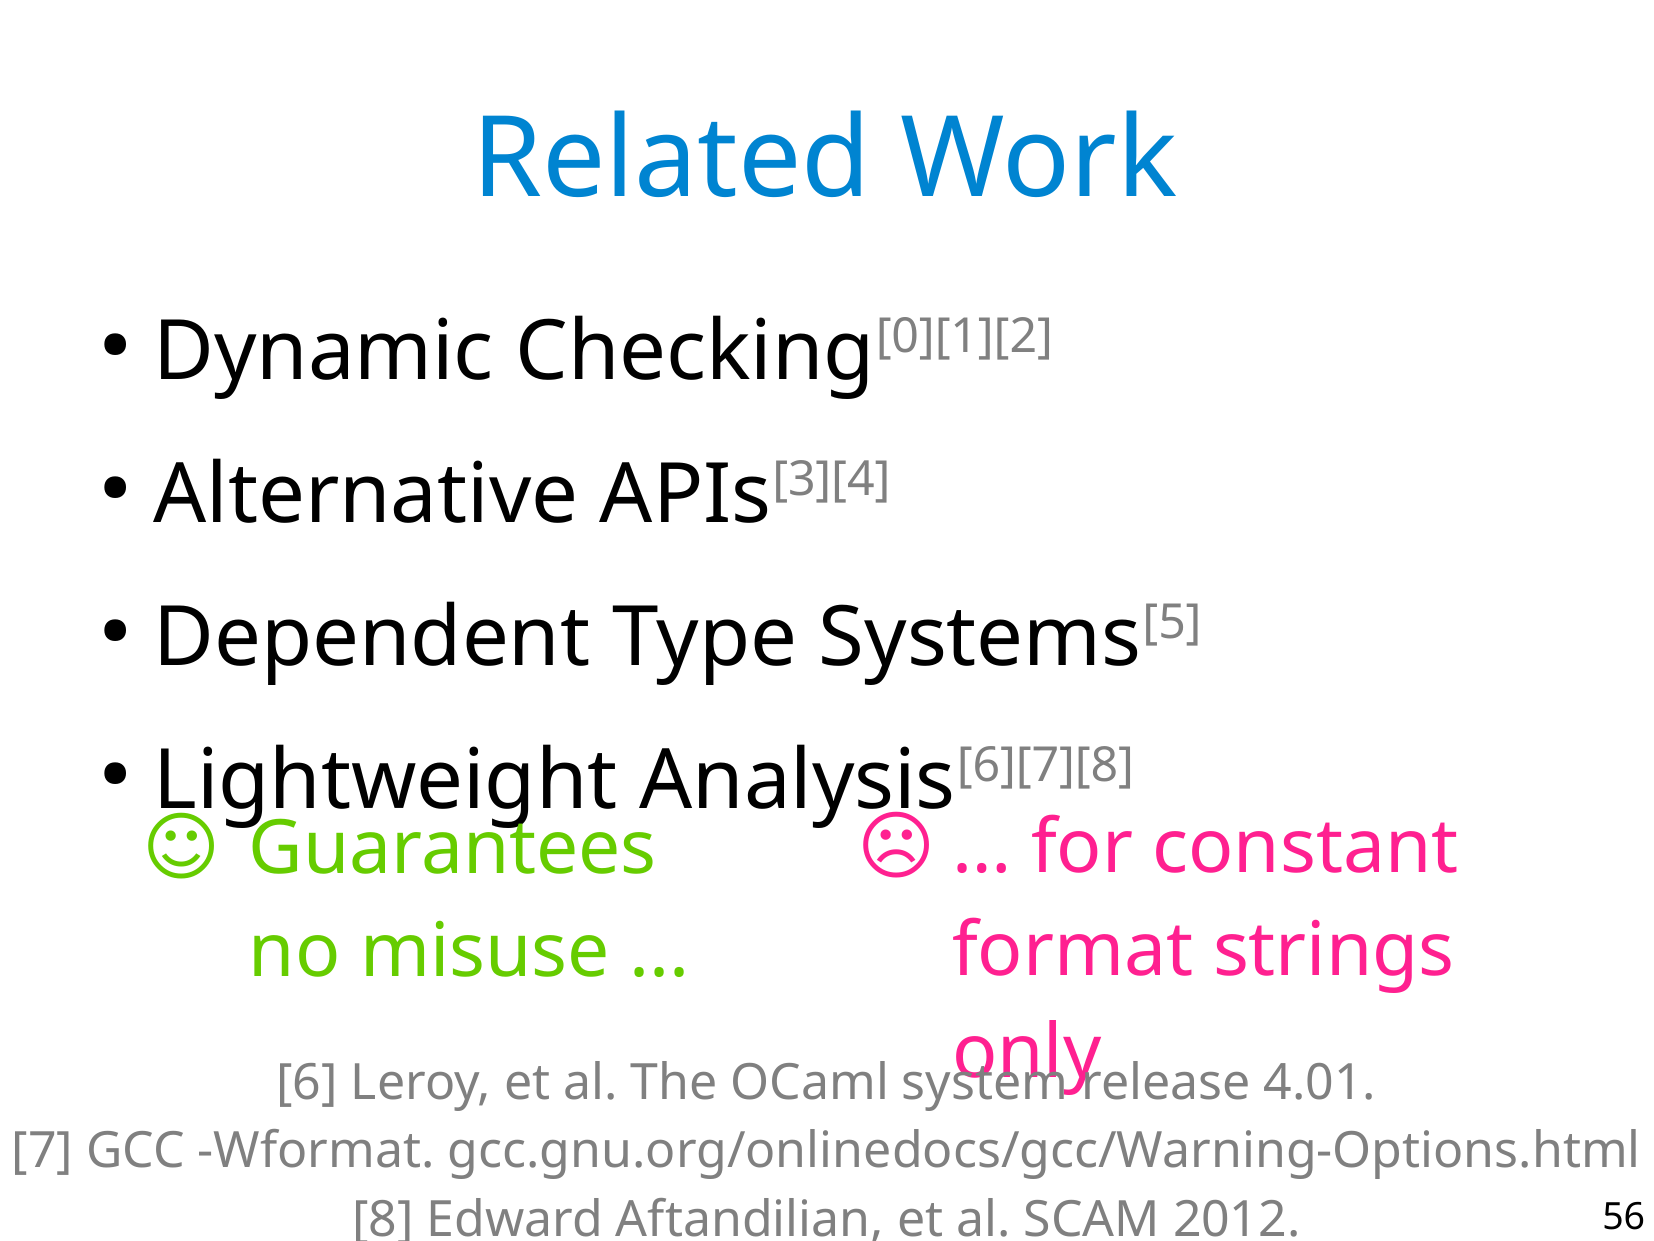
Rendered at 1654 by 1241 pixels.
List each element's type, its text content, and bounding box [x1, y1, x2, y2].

text_box ☺ [135, 786, 205, 886]
text_box ☹ [849, 785, 908, 885]
title [6] Leroy, et al. The OCaml system release 4.01. [7] GCC -Wformat. gcc.gnu.org/onlinedocs/gcc/Warning-Options.html [8] Edward Aftandilian, et al. SCAM 2012. [0, 1064, 1654, 1233]
text_box … for constant format strings only [908, 785, 1574, 1053]
title Related Work [60, 49, 1591, 257]
list Dynamic Checking[0][1][2] Alternative APIs[3][4] Dependent Type Systems[5] Lightweight Analysis[6][7][8] [82, 290, 1571, 1010]
text_box Guarantees no misuse ... [205, 786, 687, 970]
